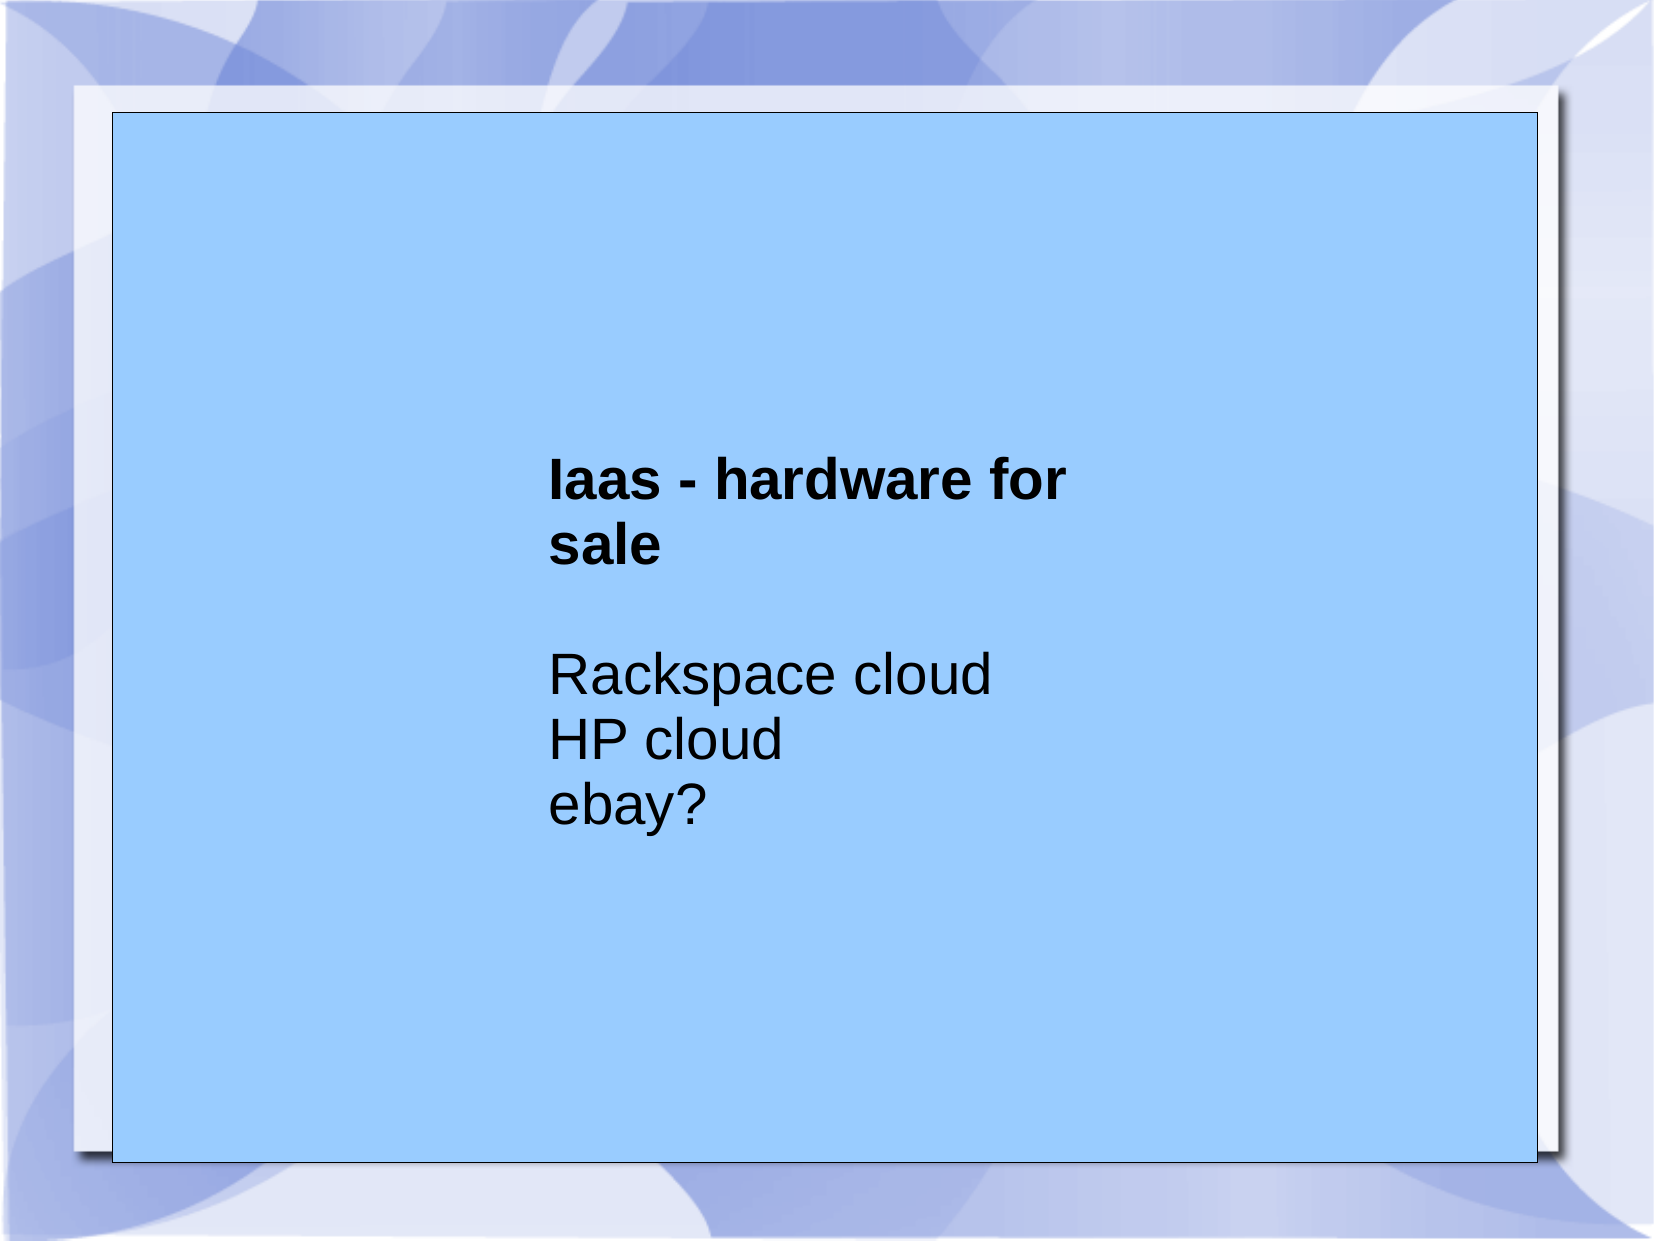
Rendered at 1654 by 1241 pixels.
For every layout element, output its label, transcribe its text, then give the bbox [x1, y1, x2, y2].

text_box [112, 112, 1538, 1163]
picture [0, 0, 1654, 1241]
text_box Iaas - hardware for sale Rackspace cloud HP cloud ebay? [533, 439, 1144, 924]
